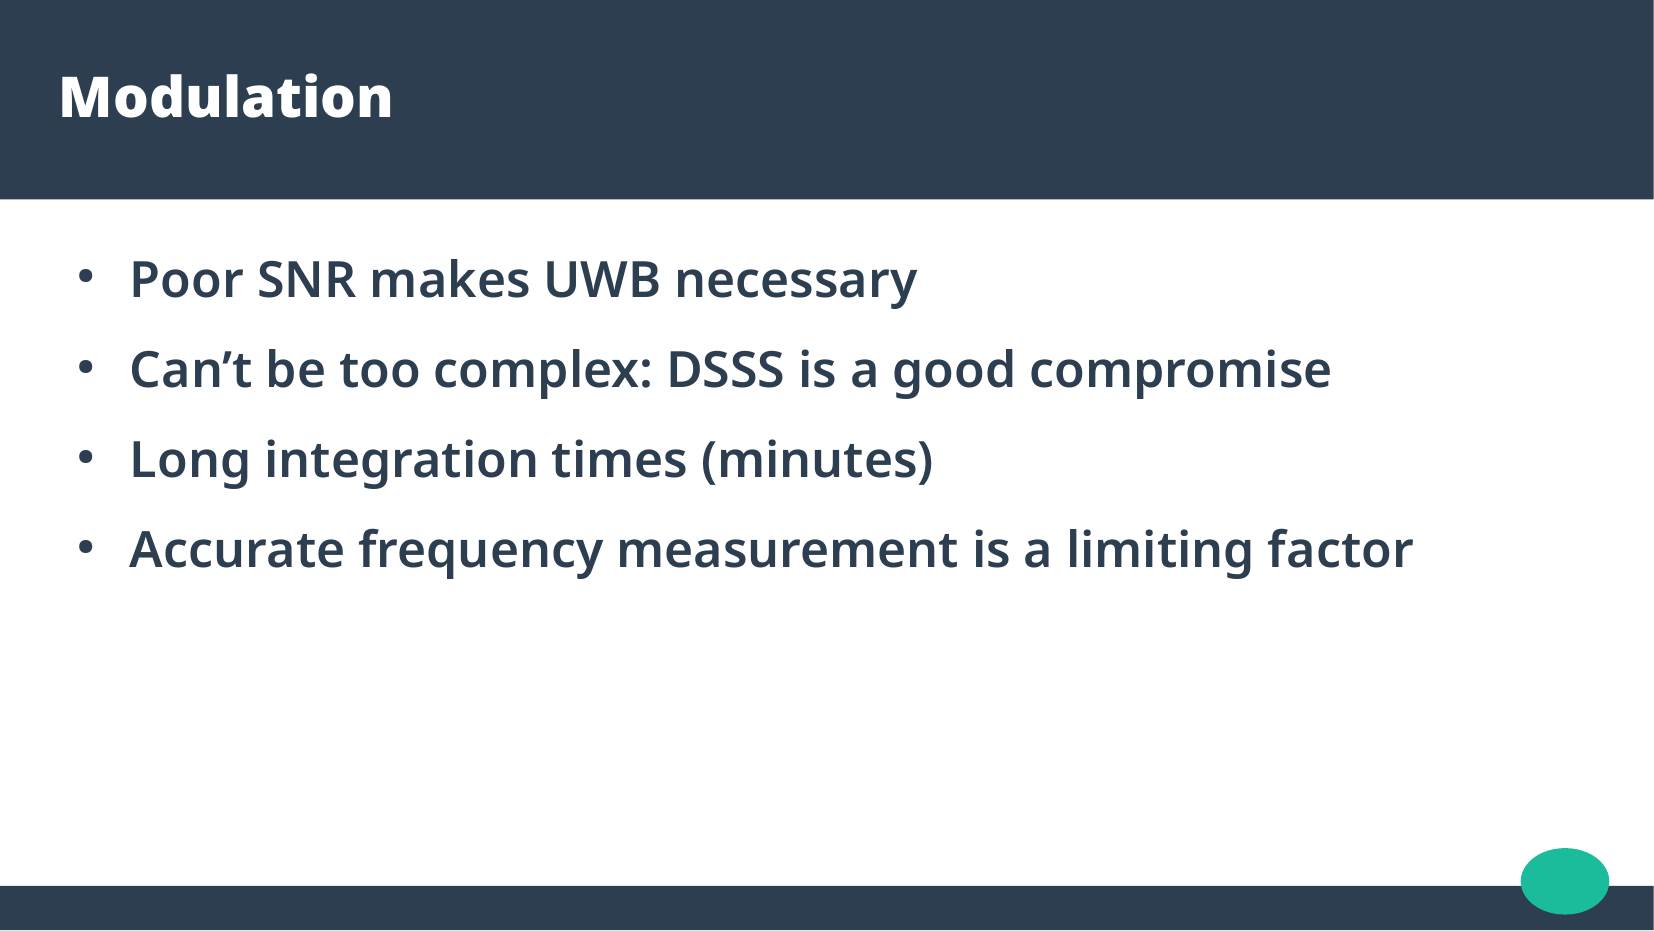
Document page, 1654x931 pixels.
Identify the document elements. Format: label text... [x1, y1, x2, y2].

title Modulation [59, 37, 1595, 155]
list Poor SNR makes UWB necessary Can’t be too complex: DSSS is a good compromise Long integration times (minutes) Accurate frequency measurement is a limiting factor [59, 243, 1595, 864]
